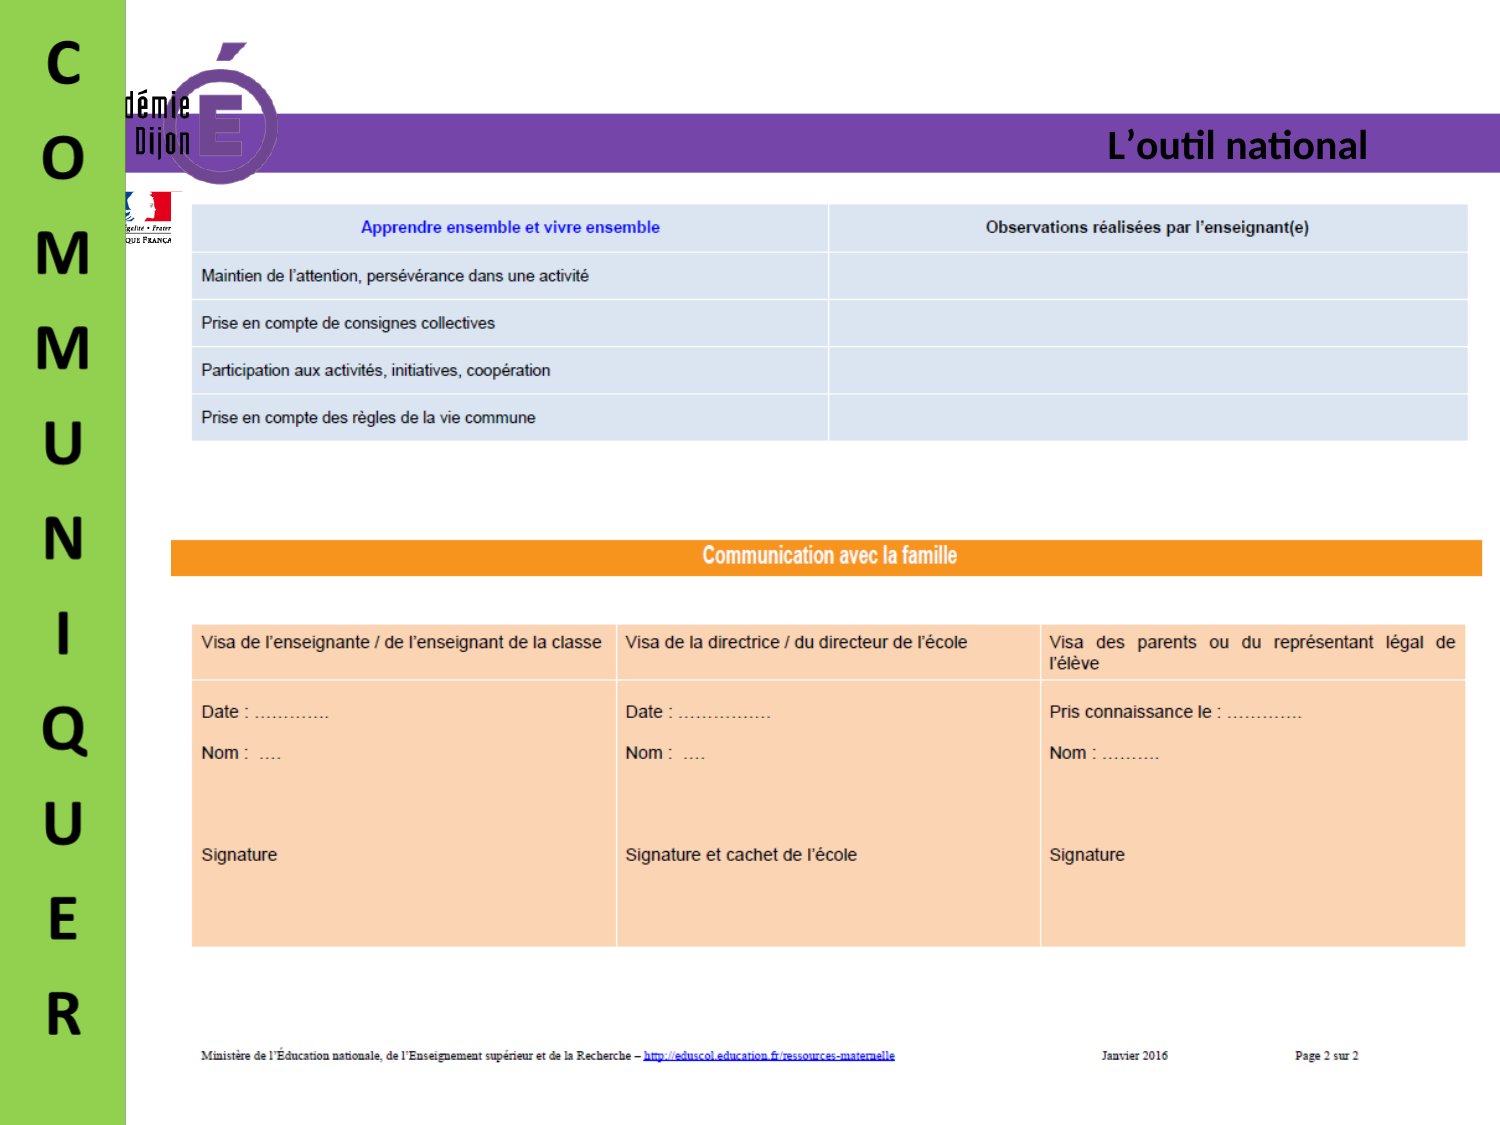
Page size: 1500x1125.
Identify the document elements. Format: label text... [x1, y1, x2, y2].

text_box L’outil national [210, 0, 1421, 192]
picture [0, 0, 1483, 1125]
